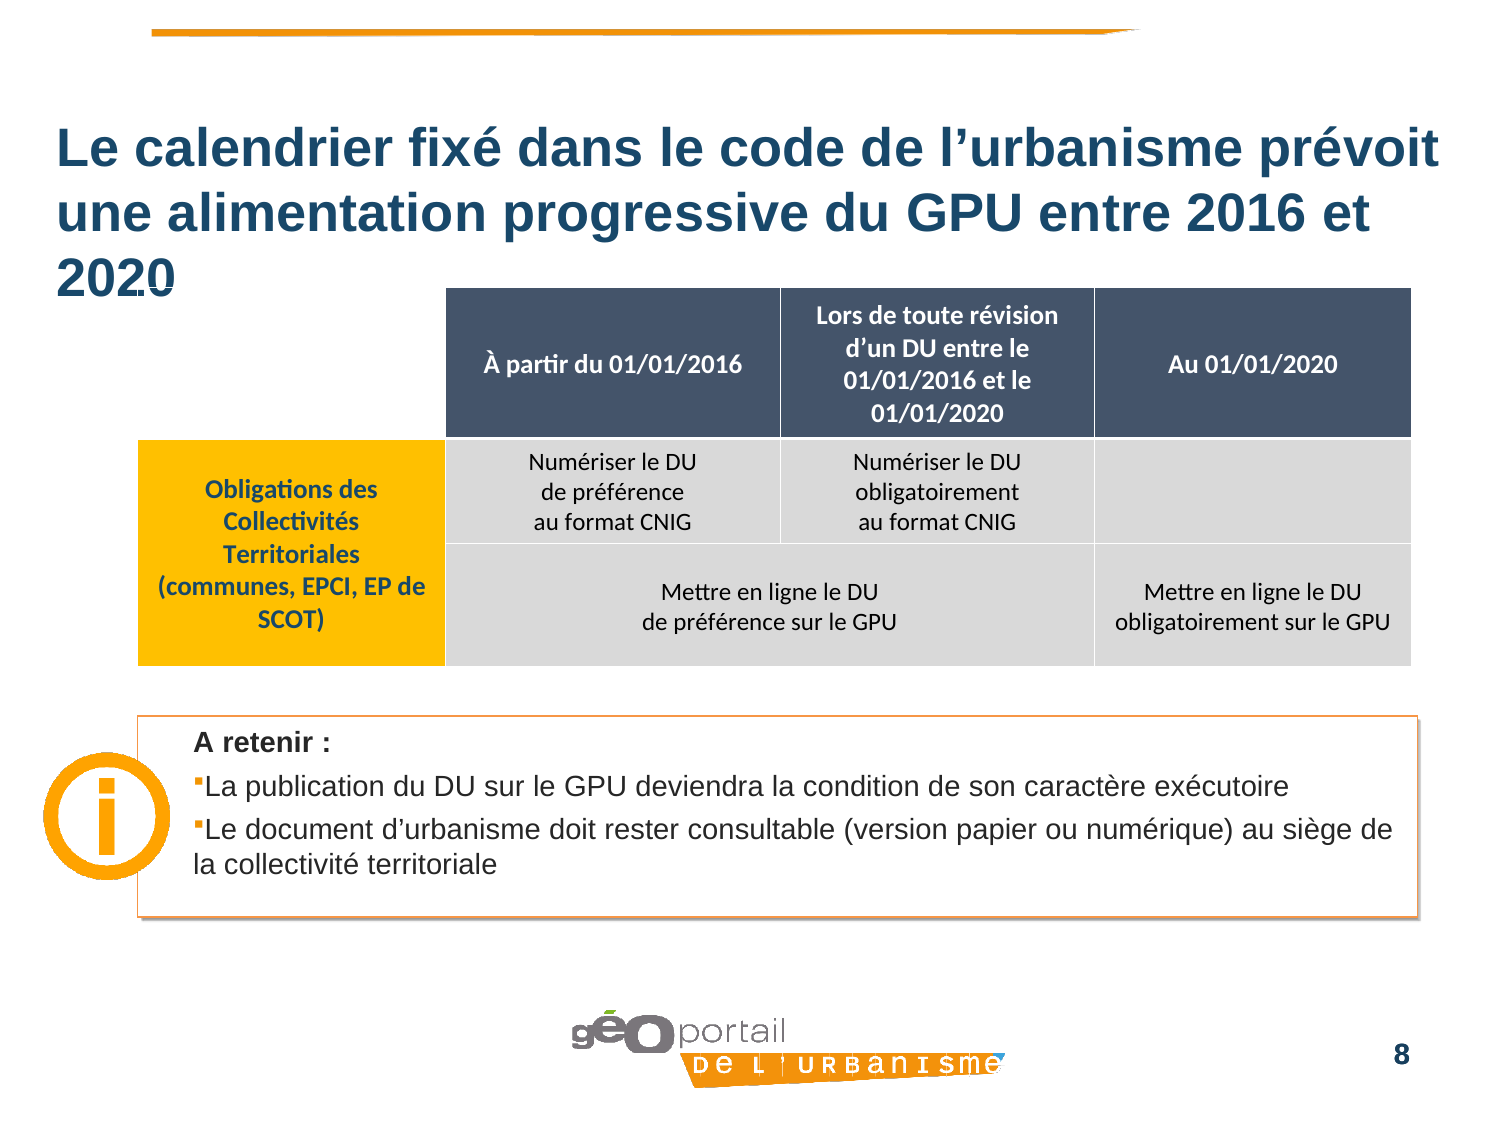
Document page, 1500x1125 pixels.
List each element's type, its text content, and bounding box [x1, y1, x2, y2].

table_header [138, 288, 445, 437]
table_header Au 01/01/2020 [1095, 288, 1411, 437]
table_cell Numériser le DU obligatoirement au format CNIG [781, 440, 1094, 543]
table_header À partir du 01/01/2016 [446, 288, 780, 437]
table_cell Mettre en ligne le DU obligatoirement sur le GPU [1095, 544, 1411, 666]
table_cell [1095, 440, 1411, 543]
text_box A retenir : La publication du DU sur le GPU deviendra la condition de son caractère exécutoire Le document d’urbanisme doit rester consultable (version papier ou numérique) au siège de la collectivité territoriale [137, 715, 1418, 917]
title Le calendrier fixé dans le code de l’urbanisme prévoit une alimentation progressive du GPU entre 2016 et 2020 [41, 104, 1459, 268]
table_cell Numériser le DU de préférence au format CNIG [446, 440, 780, 543]
table_header Lors de toute révision d’un DU entre le 01/01/2016 et le 01/01/2020 [781, 288, 1094, 437]
picture [536, 917, 1037, 1125]
text_box <numéro> [1249, 1026, 1426, 1081]
table_cell Obligations des Collectivités Territoriales (communes, EPCI, EP de SCOT) [138, 440, 445, 666]
table_cell Mettre en ligne le DU de préférence sur le GPU [446, 544, 1094, 666]
picture [41, 750, 172, 882]
